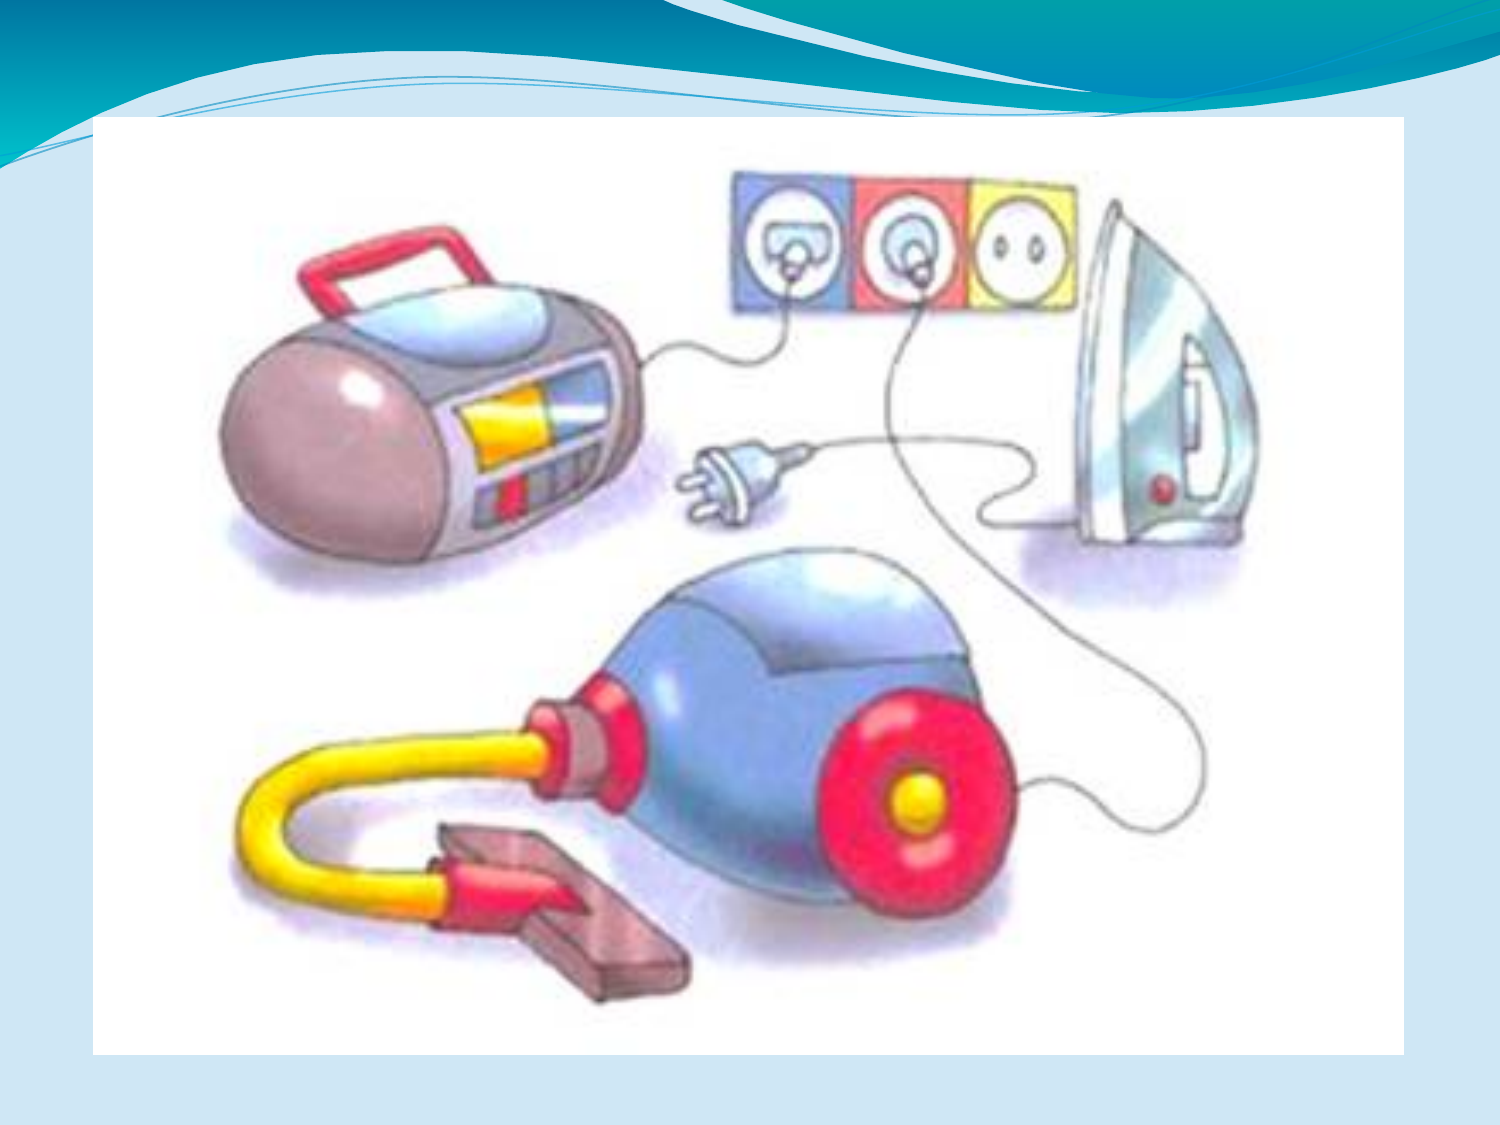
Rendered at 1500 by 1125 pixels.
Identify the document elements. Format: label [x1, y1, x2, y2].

picture [93, 117, 1404, 1055]
title [75, 45, 1300, 409]
